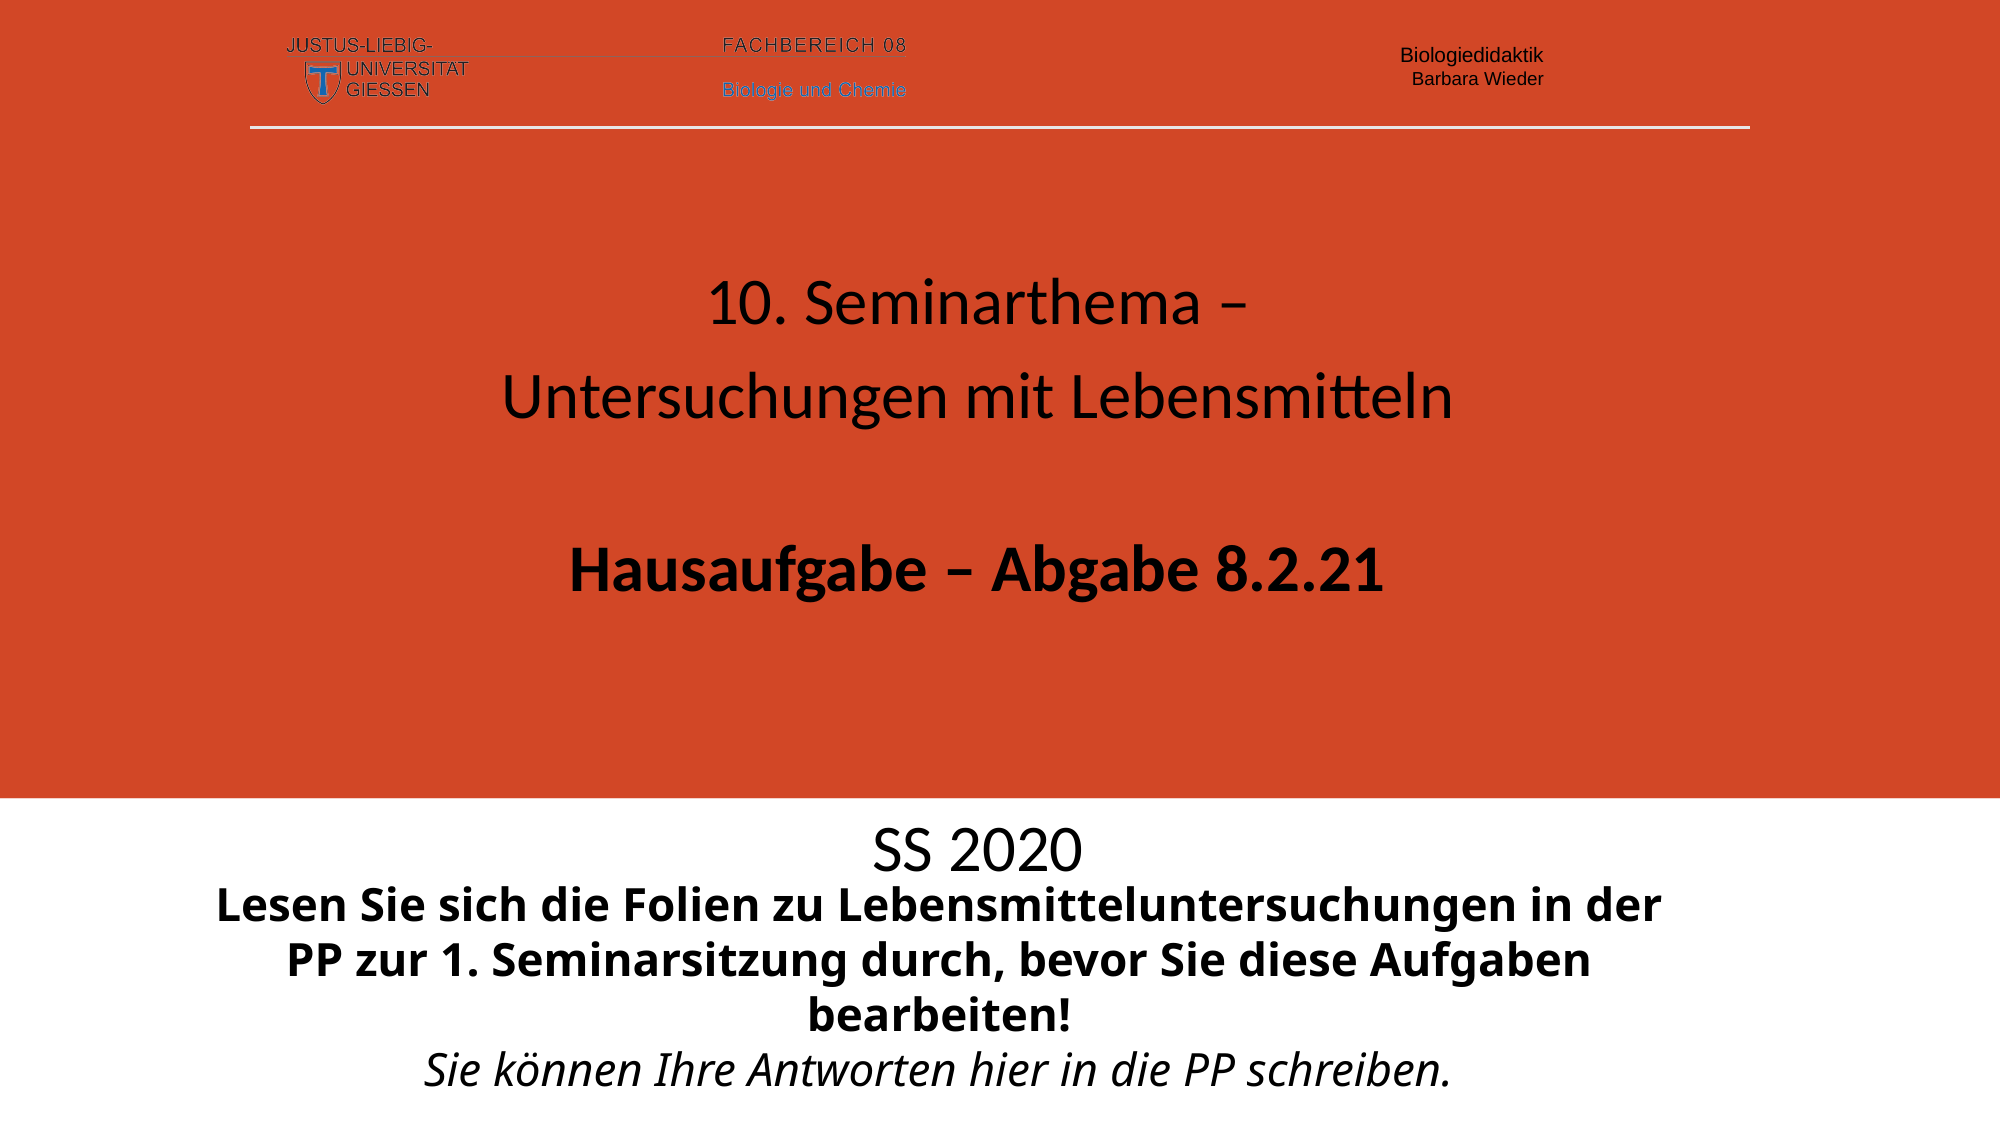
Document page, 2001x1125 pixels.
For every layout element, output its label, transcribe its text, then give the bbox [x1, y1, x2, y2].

text_box Biologiedidaktik Barbara Wieder [1287, 34, 1668, 97]
text_box Lesen Sie sich die Folien zu Lebensmitteluntersuchungen in der PP zur 1. Seminarsitzung durch, bevor Sie diese Aufgaben bearbeiten! Sie können Ihre Antworten hier in die PP schreiben. [177, 868, 1700, 1104]
text_box 10. Seminarthema – Untersuchungen mit Lebensmitteln Hausaufgabe – Abgabe 8.2.21 SS 2020 [177, 157, 1779, 747]
picture [287, 37, 906, 105]
